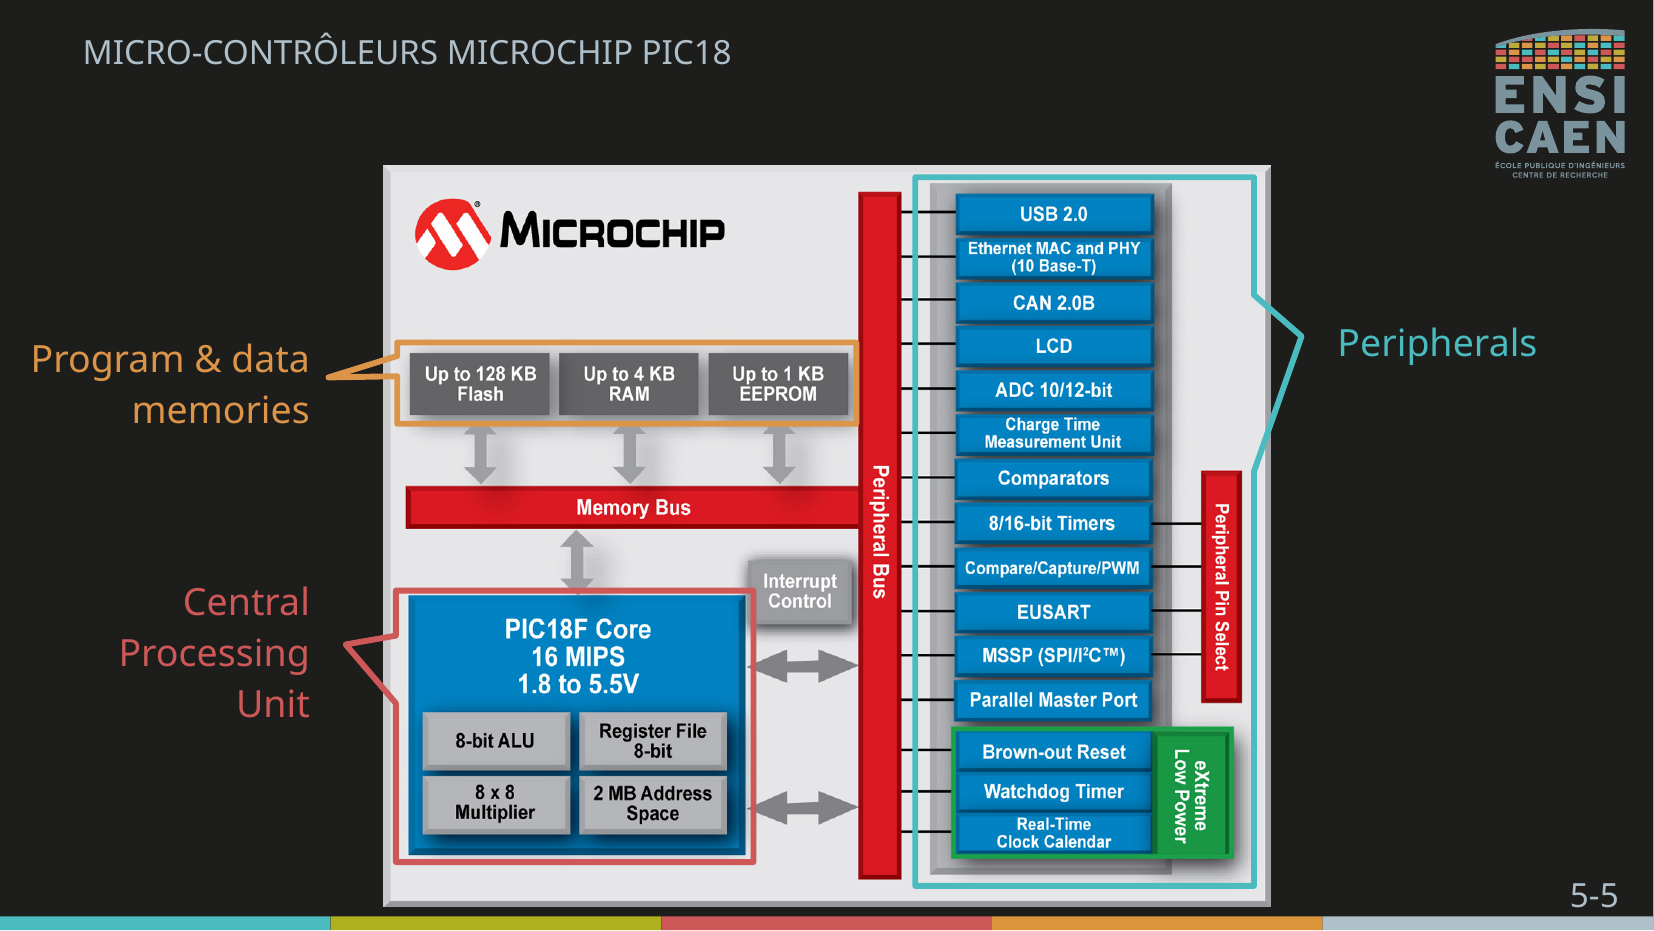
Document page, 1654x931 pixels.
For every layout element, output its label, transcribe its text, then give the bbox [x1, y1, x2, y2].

picture [919, 181, 1271, 882]
text_box Peripherals [1322, 309, 1565, 367]
text_box Program & data memories [0, 324, 325, 424]
picture [383, 165, 1271, 907]
text_box Central Processing Unit [88, 567, 325, 709]
title MICRO-CONTRÔLEURS MICROCHIP PIC18 [82, 0, 1467, 148]
picture [383, 346, 853, 420]
picture [383, 594, 750, 859]
